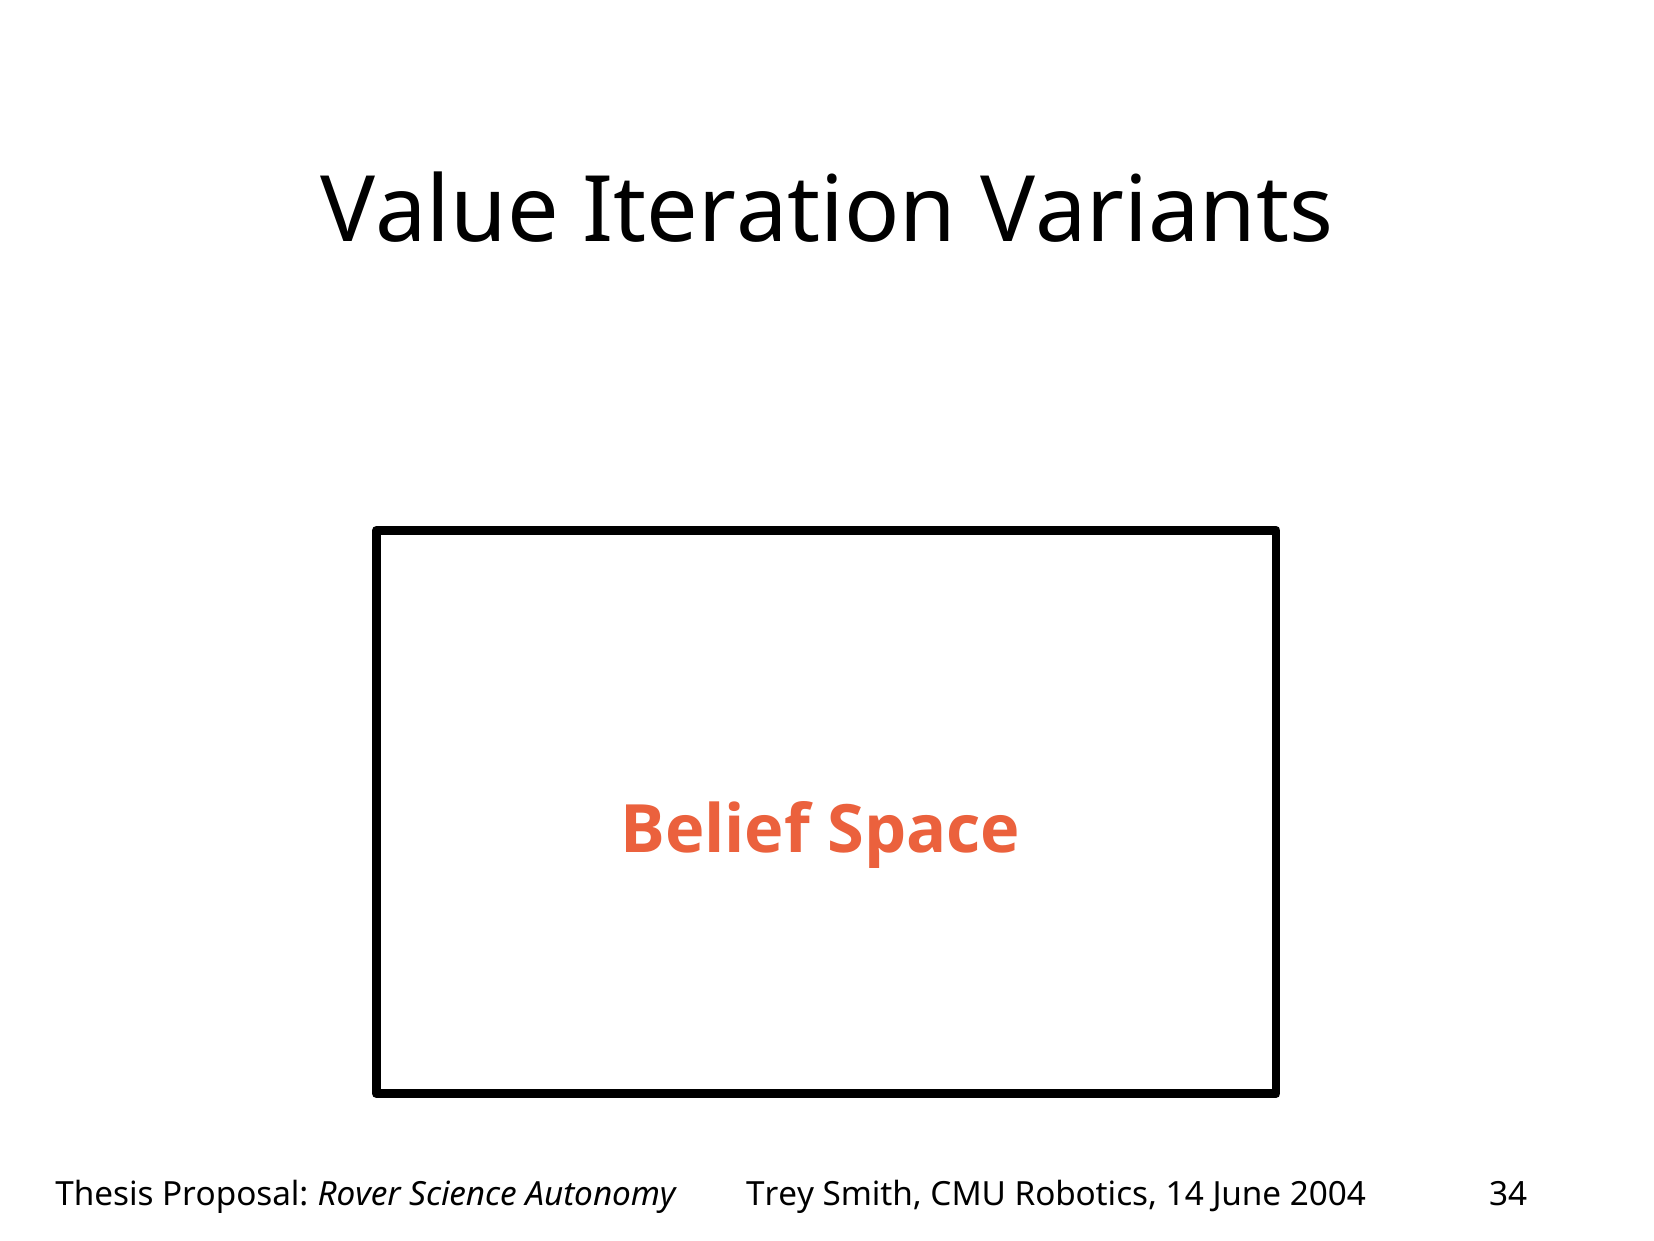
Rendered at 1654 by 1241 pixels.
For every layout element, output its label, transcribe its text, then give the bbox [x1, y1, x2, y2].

text_box Belief Space [620, 781, 1009, 859]
title Value Iteration Variants [121, 102, 1534, 311]
